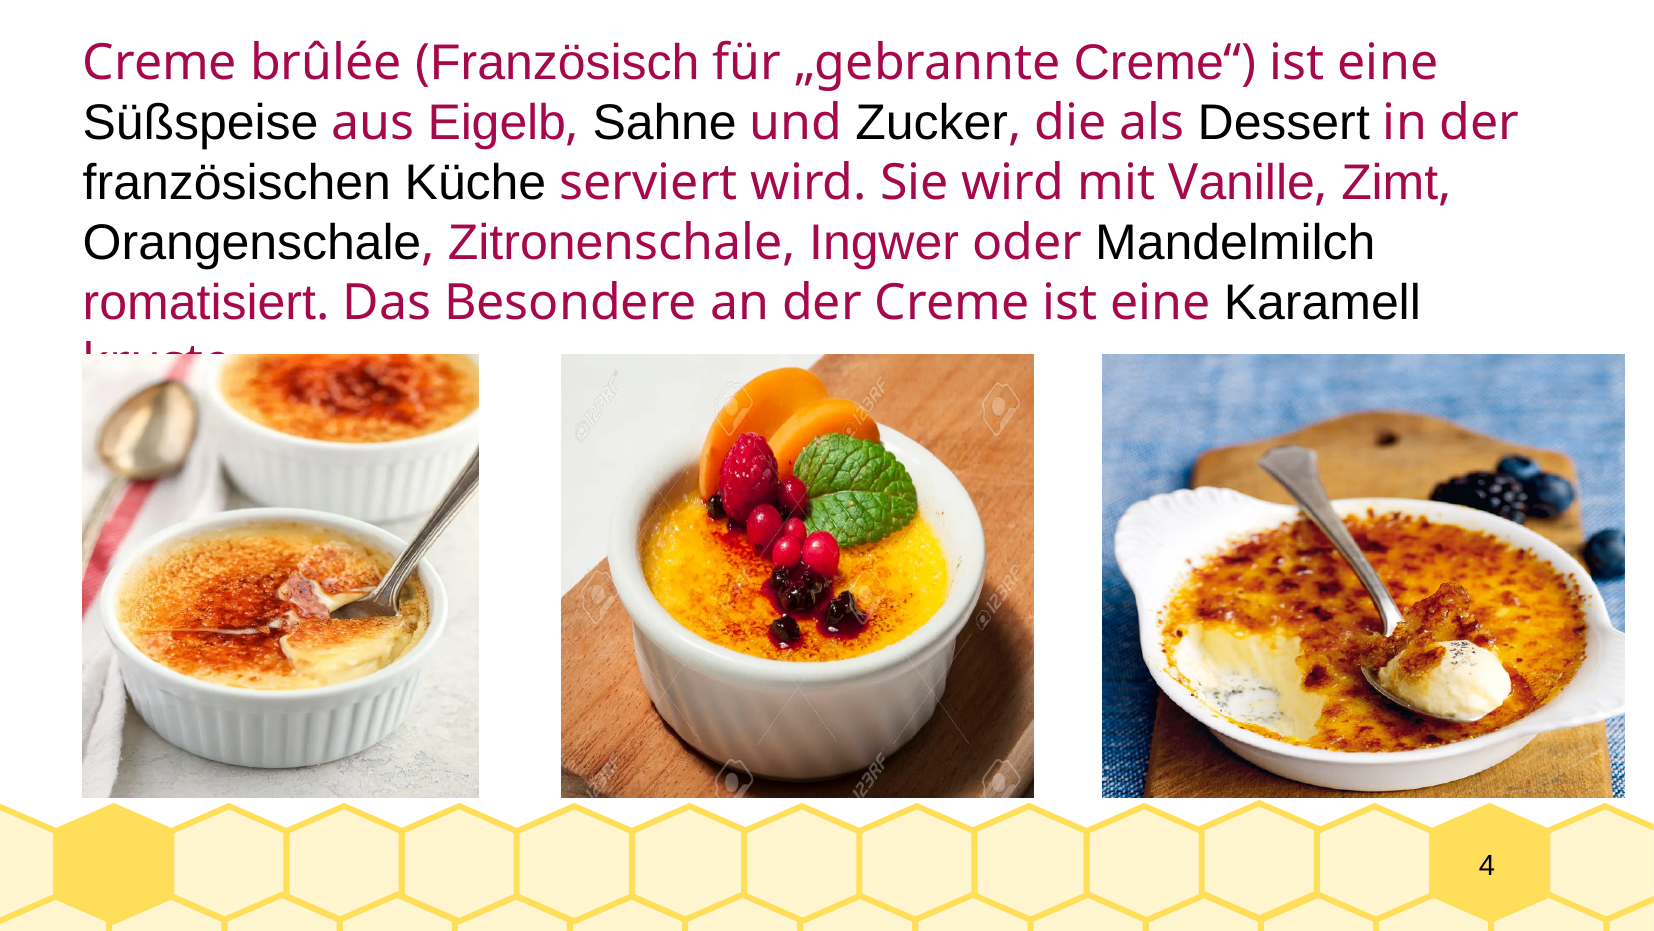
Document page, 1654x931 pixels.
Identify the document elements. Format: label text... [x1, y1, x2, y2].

picture [561, 354, 1034, 798]
list Creme brûlée (Französisch für „gebrannte Creme“) ist eine Süßspeise aus Eigelb, Sahne und Zucker, die als Dessert in der französischen Küche serviert wird. Sie wird mit Vanille, Zimt, Orangenschale, Zitronenschale, Ingwer oder Mandelmilch romatisiert. Das Besondere an der Creme ist eine Karamellkruste. [82, 29, 1571, 758]
picture [1102, 354, 1625, 798]
picture [82, 354, 479, 798]
